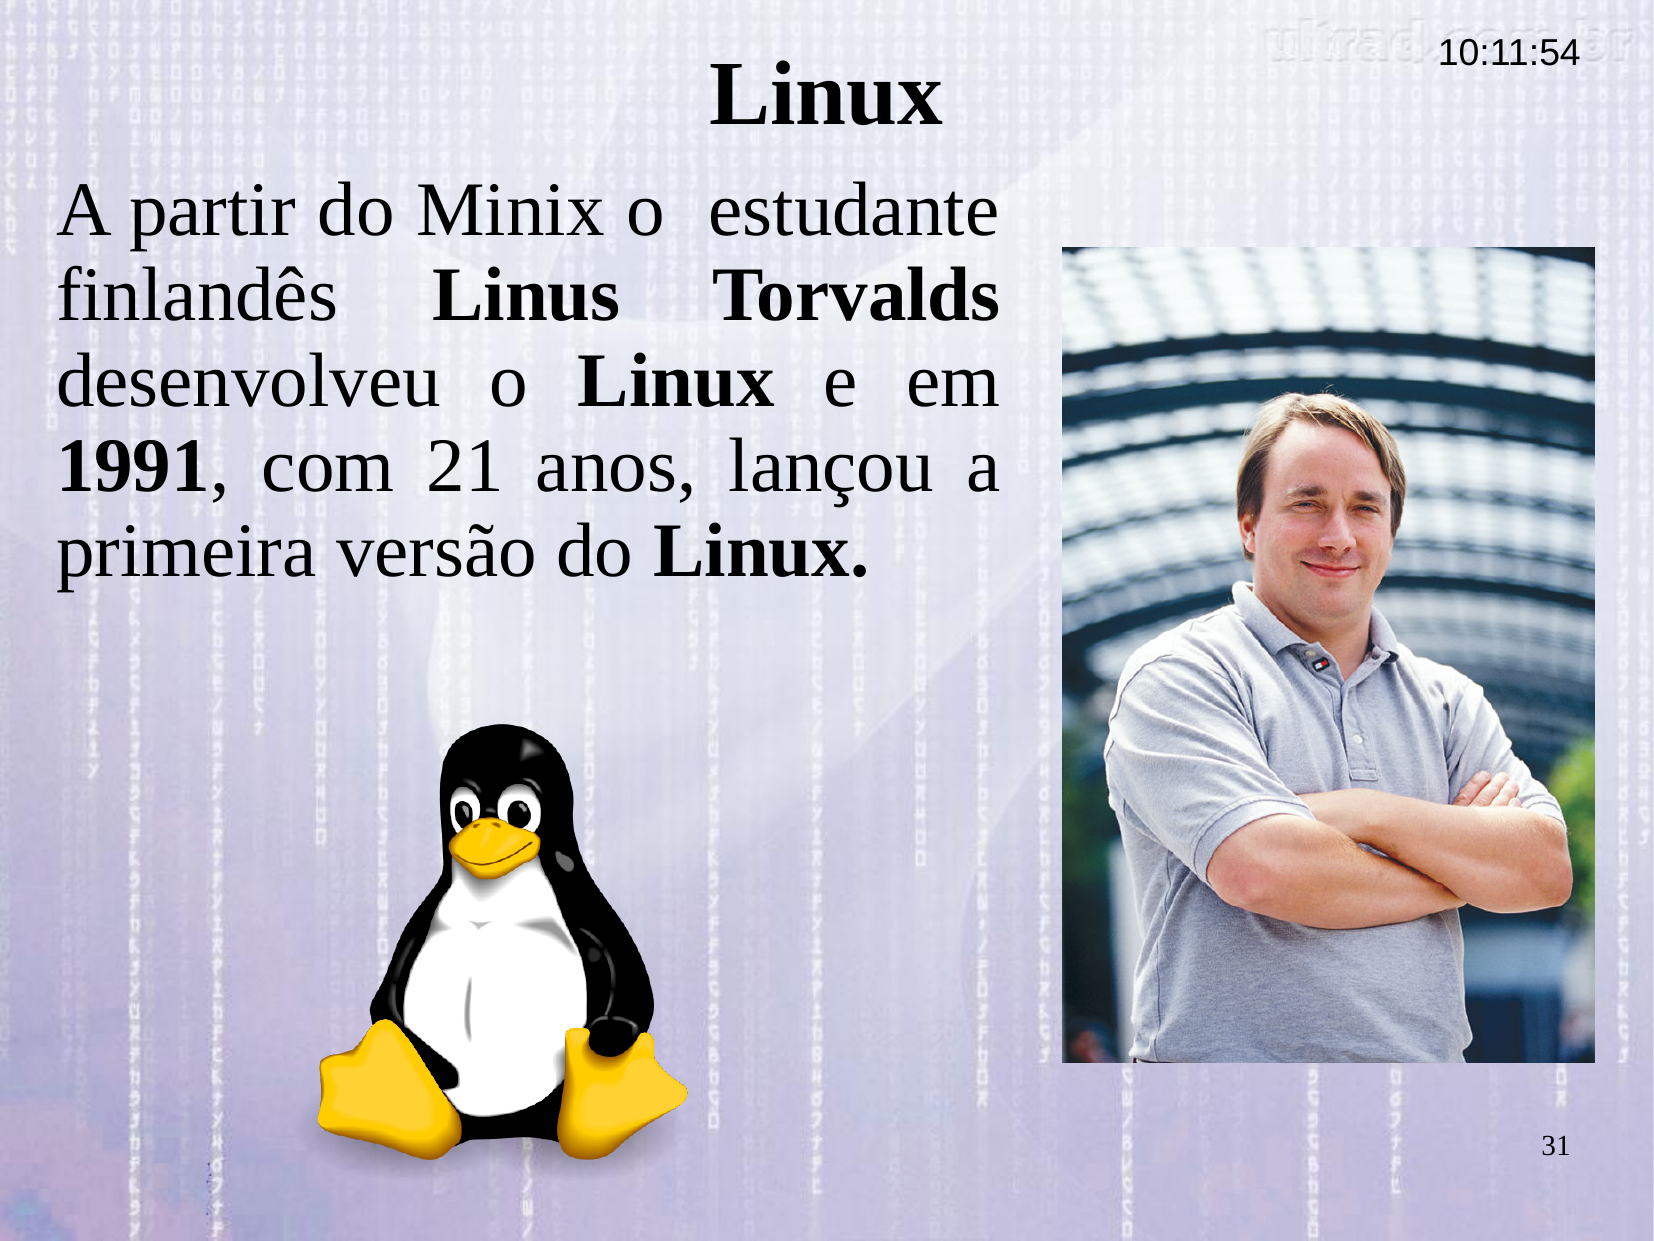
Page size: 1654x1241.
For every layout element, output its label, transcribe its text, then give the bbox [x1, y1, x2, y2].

text_box Linux [29, 35, 1625, 171]
picture [0, 0, 1654, 1241]
text_box 10:53:36 [1423, 23, 1631, 94]
text_box A partir do Minix o estudante finlandês Linus Torvalds desenvolveu o Linux e em 1991, com 21 anos, lançou a primeira versão do Linux. [41, 159, 1016, 670]
